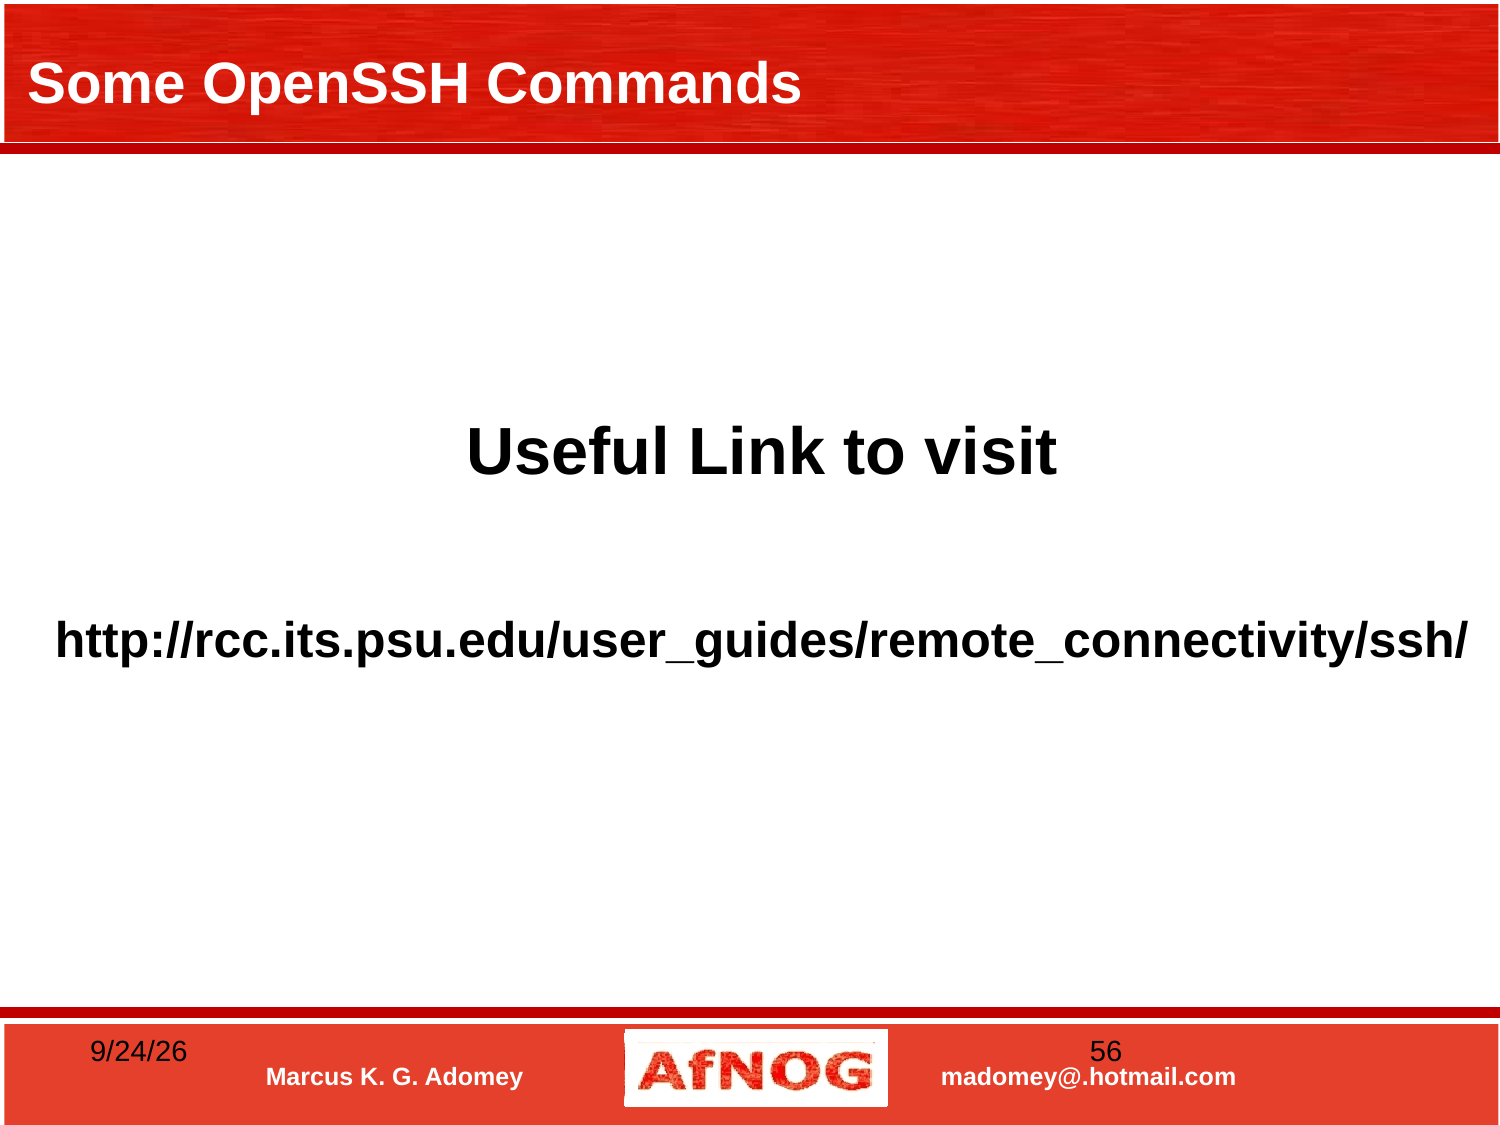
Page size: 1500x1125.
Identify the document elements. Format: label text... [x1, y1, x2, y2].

text_box 56 [1074, 1024, 1426, 1103]
text_box Some OpenSSH Commands [12, 37, 1176, 124]
text_box 11/3/2011 [75, 1024, 426, 1103]
text_box Useful Link to visit http://rcc.its.psu.edu/user_guides/remote_connectivity/ssh/ [24, 399, 1500, 678]
